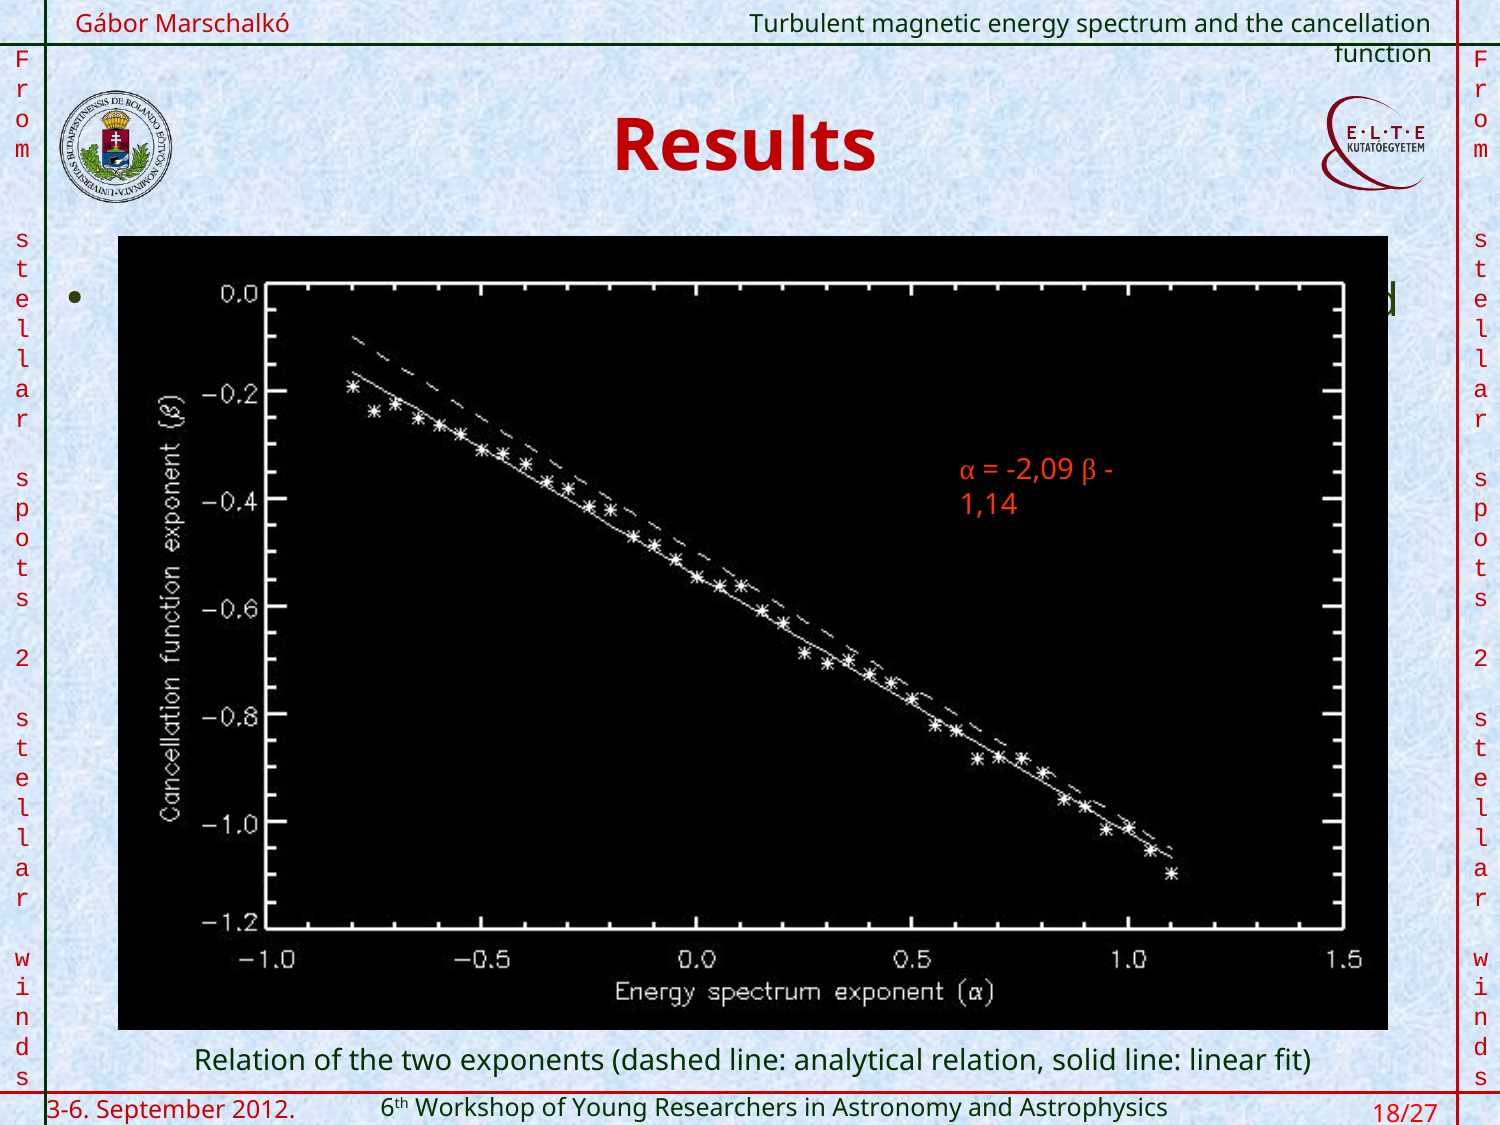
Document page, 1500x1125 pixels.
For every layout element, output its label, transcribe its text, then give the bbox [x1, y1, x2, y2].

text_box α = -2,09 β -1,14 [944, 442, 1172, 493]
picture [1459, 0, 1500, 43]
picture [1459, 46, 1500, 1091]
text_box Results [596, 90, 893, 194]
picture [0, 46, 44, 1091]
picture [0, 1094, 44, 1125]
text_box Relation of the two exponents (dashed line: analytical relation, solid line: linear fit) [29, 1033, 1477, 1084]
picture [0, 0, 44, 43]
picture [47, 1094, 1456, 1125]
picture [1477, 1078, 1484, 1084]
picture [1459, 1094, 1500, 1125]
picture [47, 1084, 1456, 1091]
picture [47, 0, 1456, 43]
list on the plots we will use the resolution element size instead of the wave number (thus α has opposite sign) [29, 259, 1447, 1033]
picture [47, 46, 1456, 1033]
